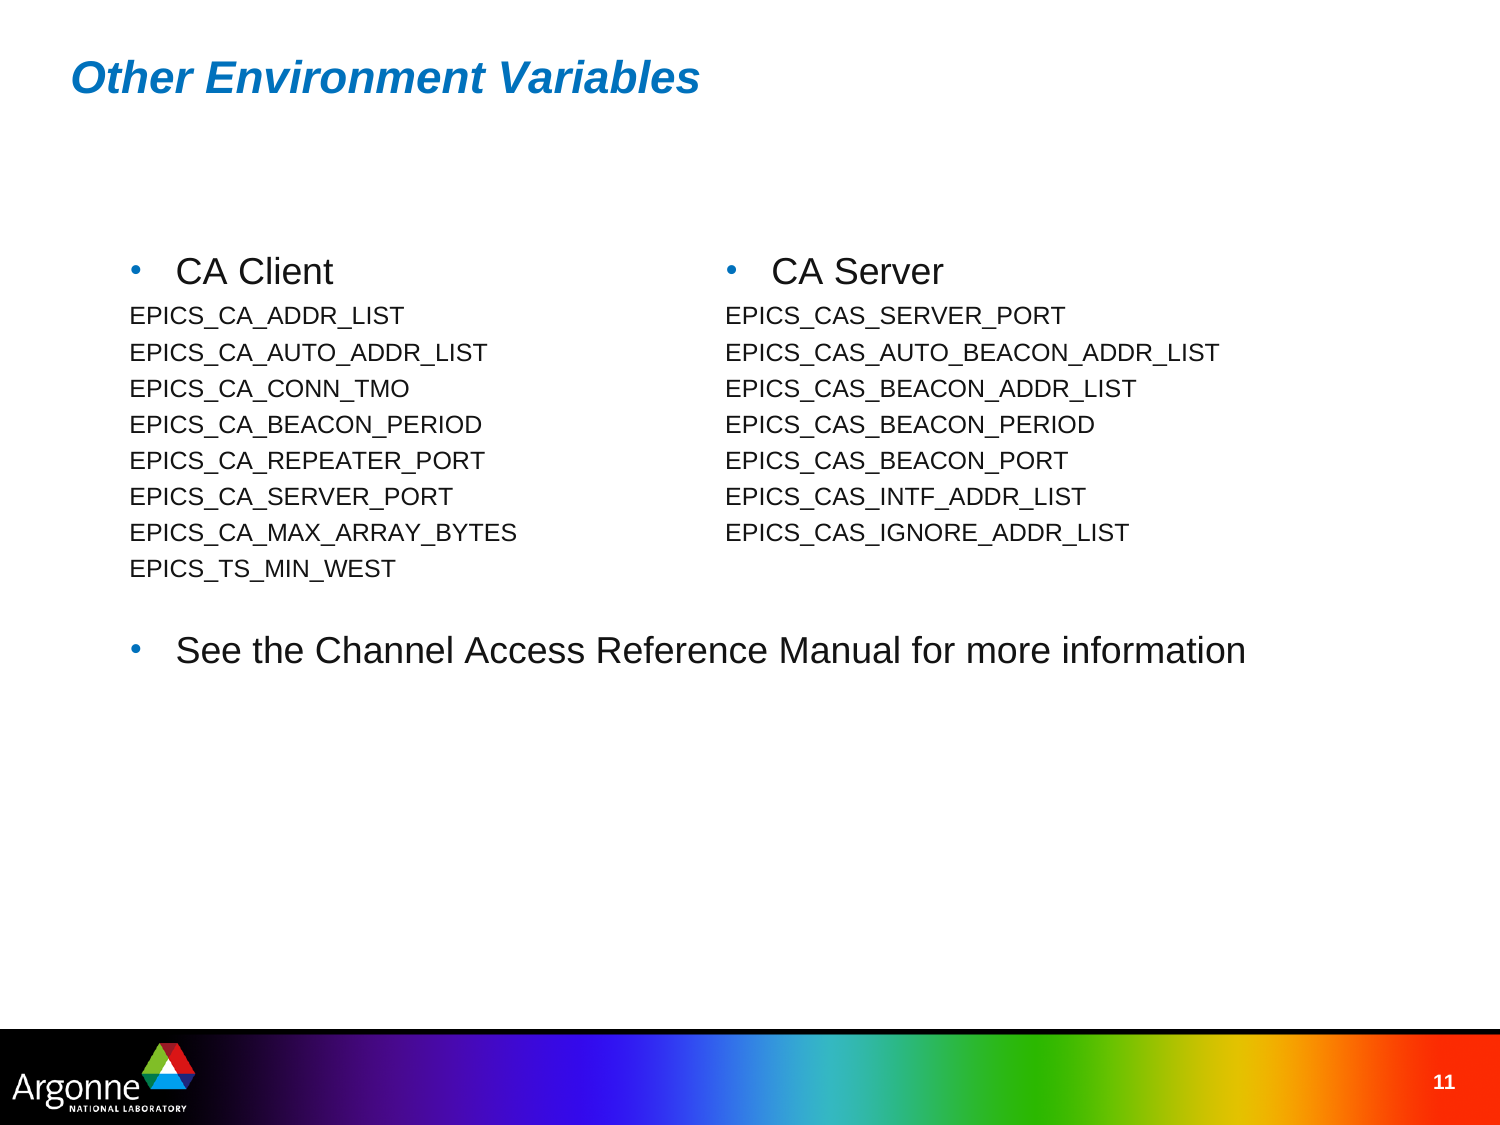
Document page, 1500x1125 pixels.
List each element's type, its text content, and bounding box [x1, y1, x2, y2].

list CA Client EPICS_CA_ADDR_LIST EPICS_CA_AUTO_ADDR_LIST EPICS_CA_CONN_TMO EPICS_CA_BEACON_PERIOD EPICS_CA_REPEATER_PORT EPICS_CA_SERVER_PORT EPICS_CA_MAX_ARRAY_BYTES EPICS_TS_MIN_WEST See the Channel Access Reference Manual for more information [114, 239, 1373, 774]
title Other Environment Variables [55, 54, 1361, 112]
list CA Server EPICS_CAS_SERVER_PORT EPICS_CAS_AUTO_BEACON_ADDR_LIST EPICS_CAS_BEACON_ADDR_LIST EPICS_CAS_BEACON_PERIOD EPICS_CAS_BEACON_PORT EPICS_CAS_INTF_ADDR_LIST EPICS_CAS_IGNORE_ADDR_LIST [710, 239, 1370, 630]
picture [0, 1029, 1500, 1125]
